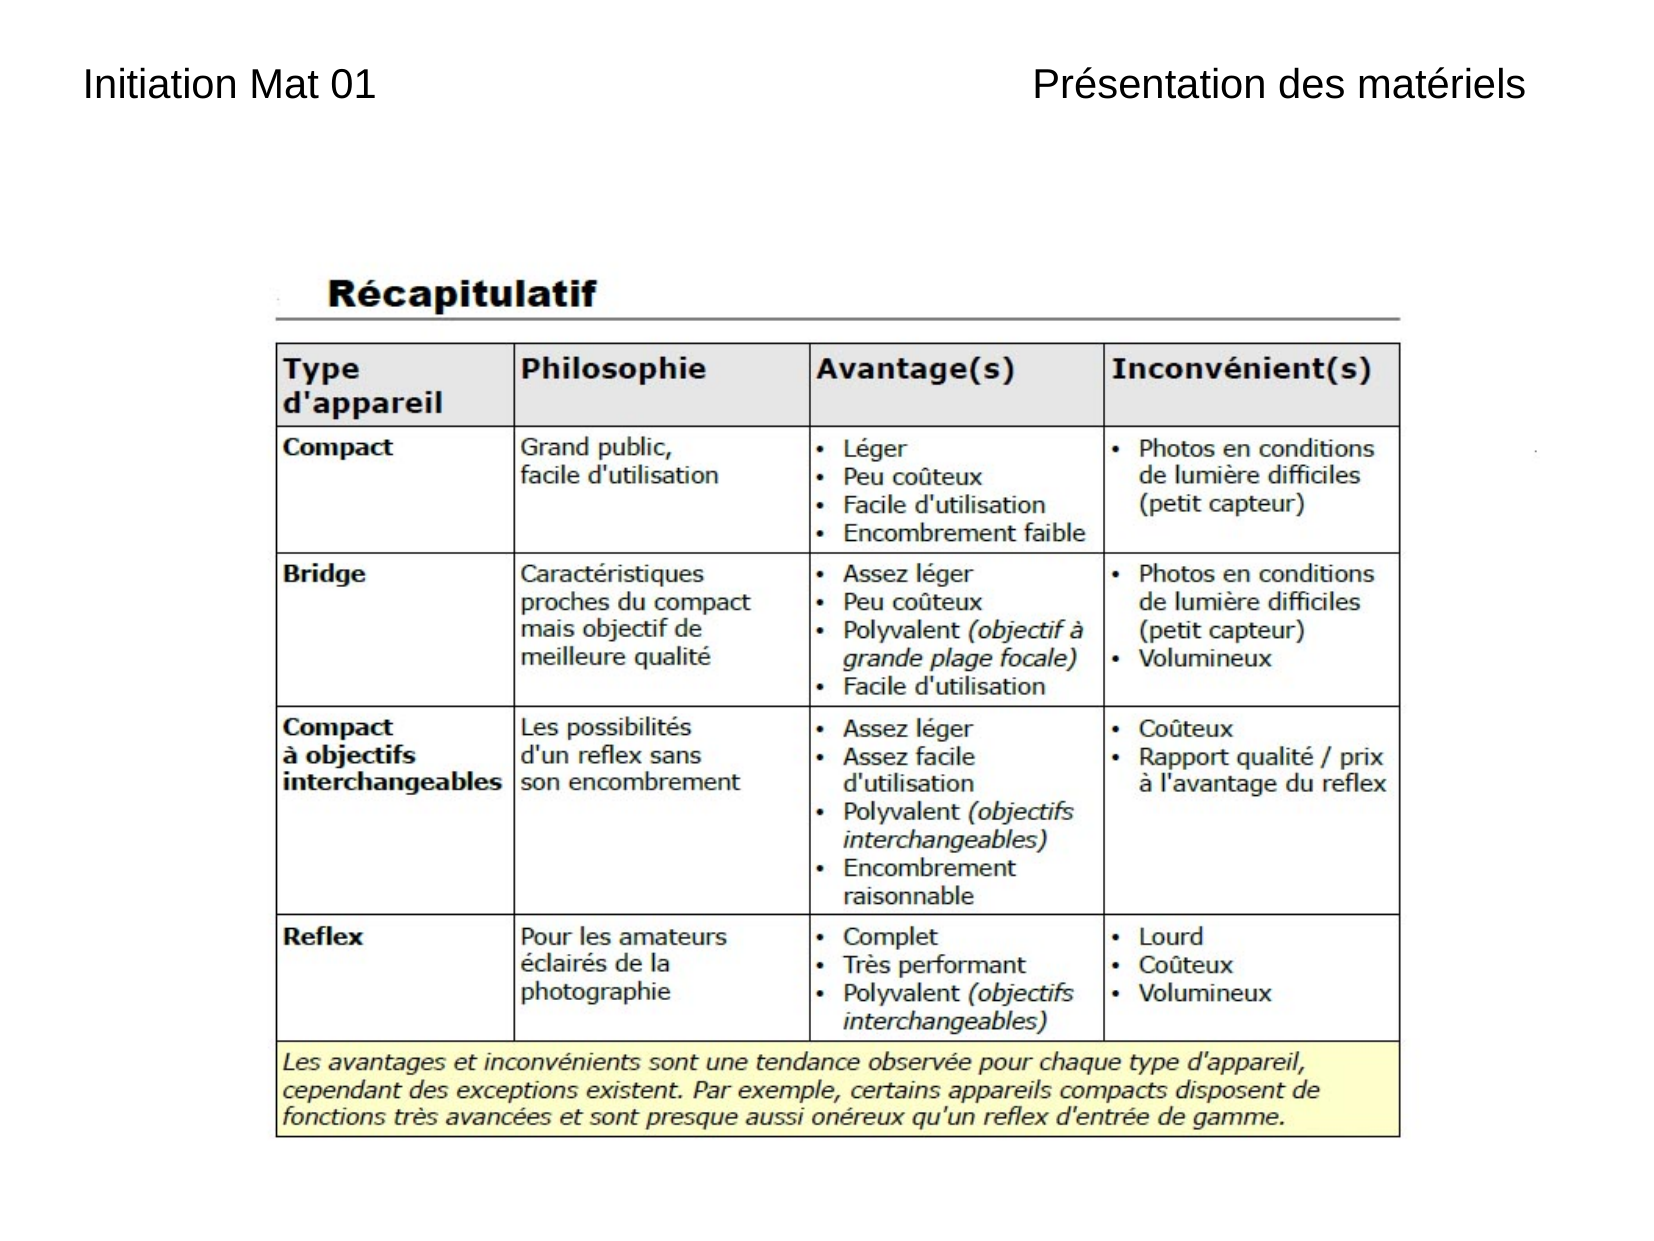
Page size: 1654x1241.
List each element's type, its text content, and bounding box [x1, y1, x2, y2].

title Initiation Mat 01 Présentation des matériels [82, 49, 1571, 119]
picture [118, 213, 1540, 1219]
